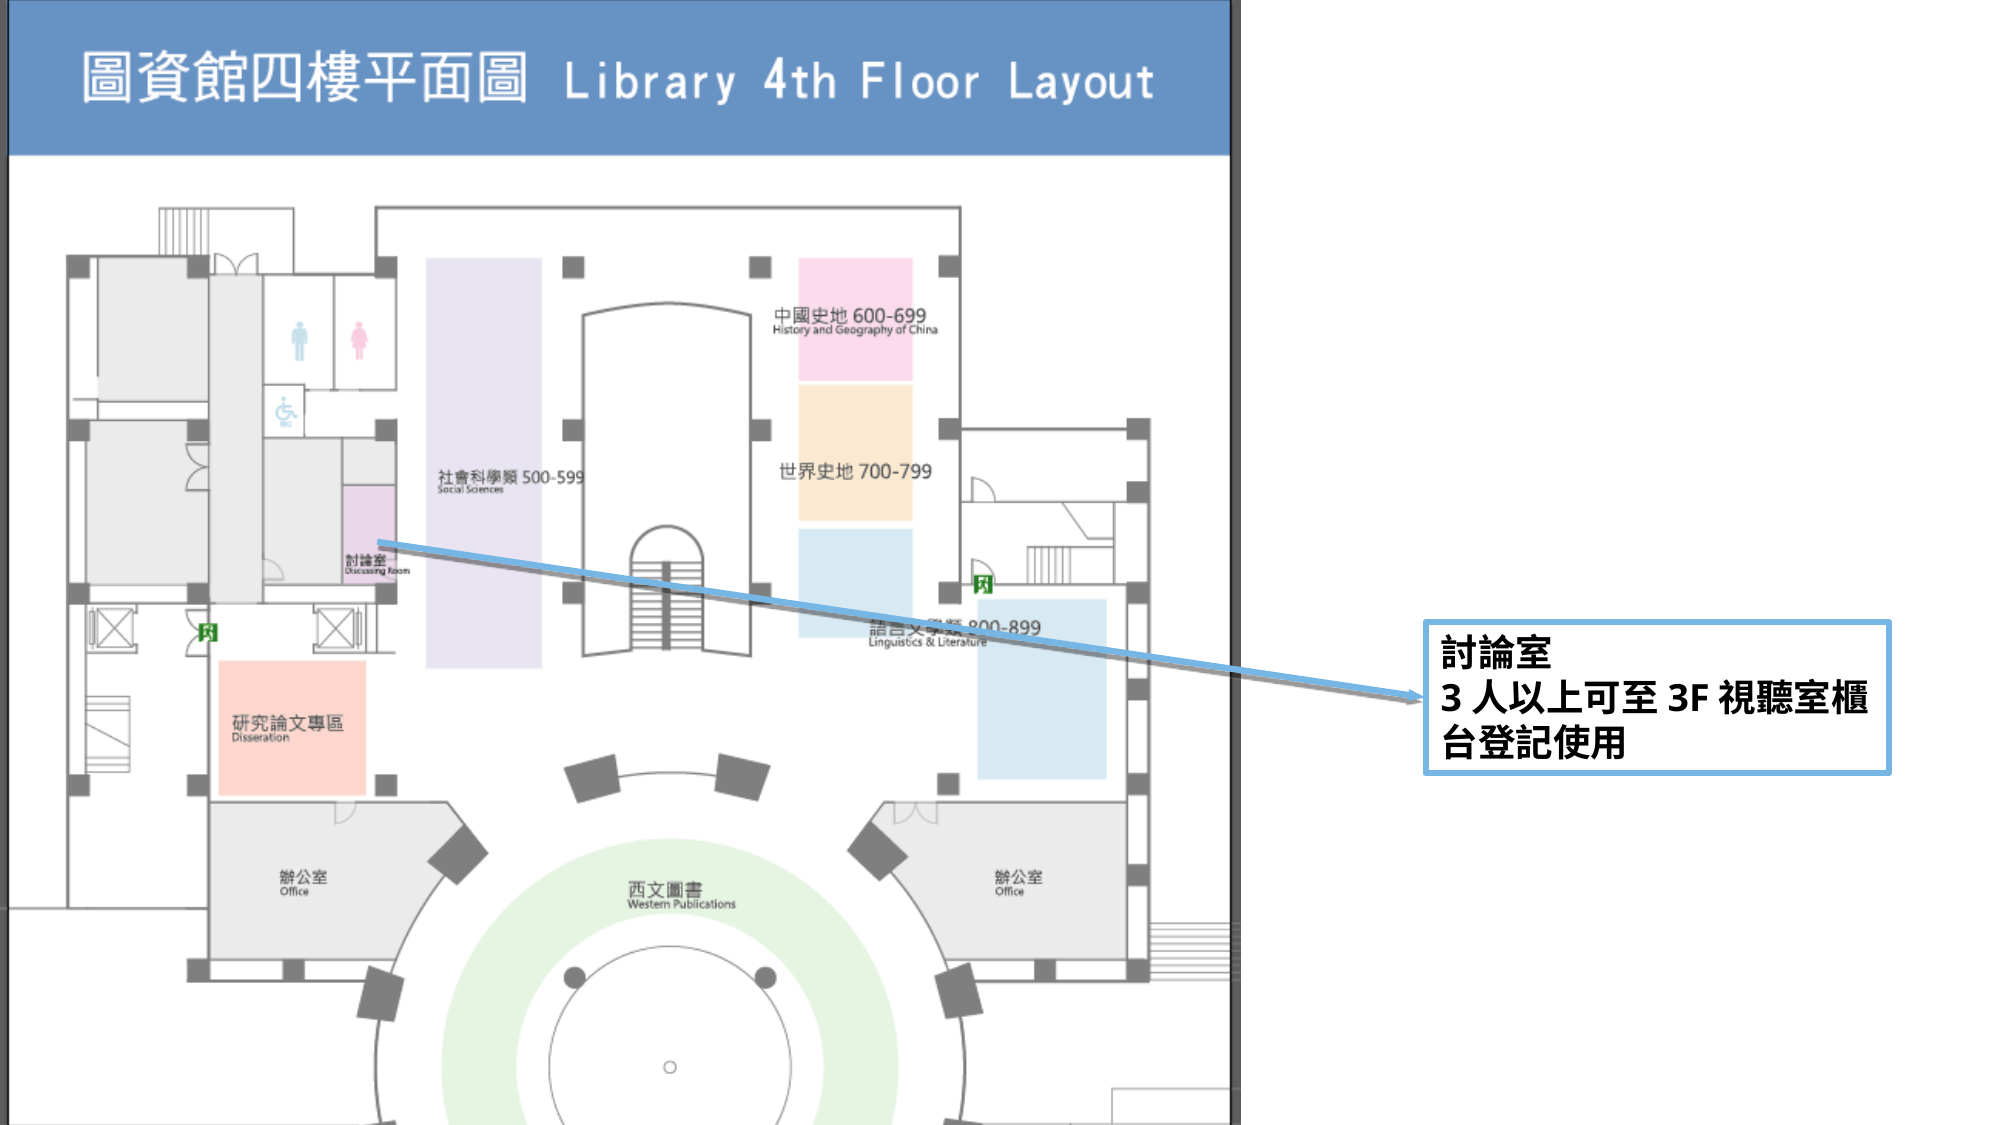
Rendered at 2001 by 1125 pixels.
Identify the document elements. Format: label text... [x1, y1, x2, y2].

text_box 討論室 3人以上可至3F視聽室櫃台登記使用 [1425, 621, 1889, 774]
picture [0, 0, 1241, 1125]
